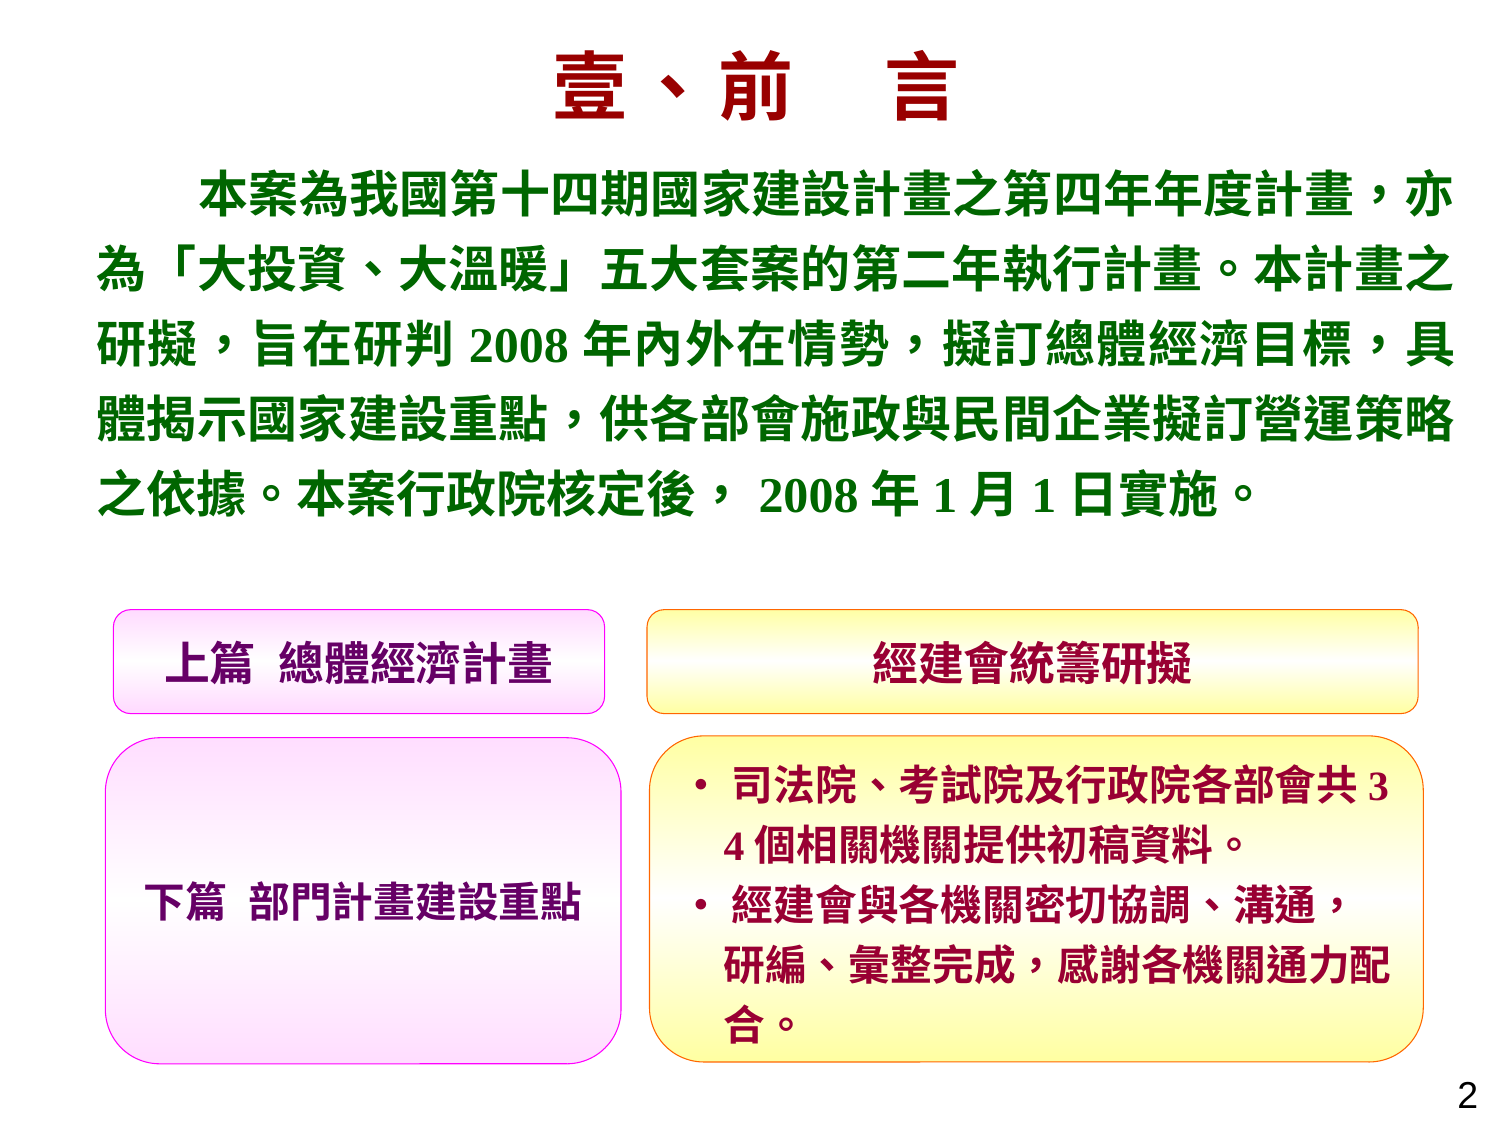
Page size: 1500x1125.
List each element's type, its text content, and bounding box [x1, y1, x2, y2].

text_box 下篇 部門計畫建設重點 [105, 737, 622, 1064]
text_box 上篇 總體經濟計畫 [113, 609, 605, 714]
text_box 經建會統籌研擬 [647, 609, 1419, 714]
text_box 本案為我國第十四期國家建設計畫之第四年年度計畫，亦為「大投資、大溫暖」五大套案的第二年執行計畫。本計畫之研擬，旨在研判2008年內外在情勢，擬訂總體經濟目標，具體揭示國家建設重點，供各部會施政與民間企業擬訂營運策略之依據。本案行政院核定後，2008年1月1日實施。 [81, 139, 1471, 531]
text_box 壹、前 言 [537, 31, 975, 139]
text_box ‧司法院、考試院及行政院各部會共34個相關機關提供初稿資料。 ‧經建會與各機關密切協調、溝通，研編、彙整完成，感謝各機關通力配合。 [649, 735, 1424, 1062]
text_box 2 [1442, 1063, 1500, 1125]
